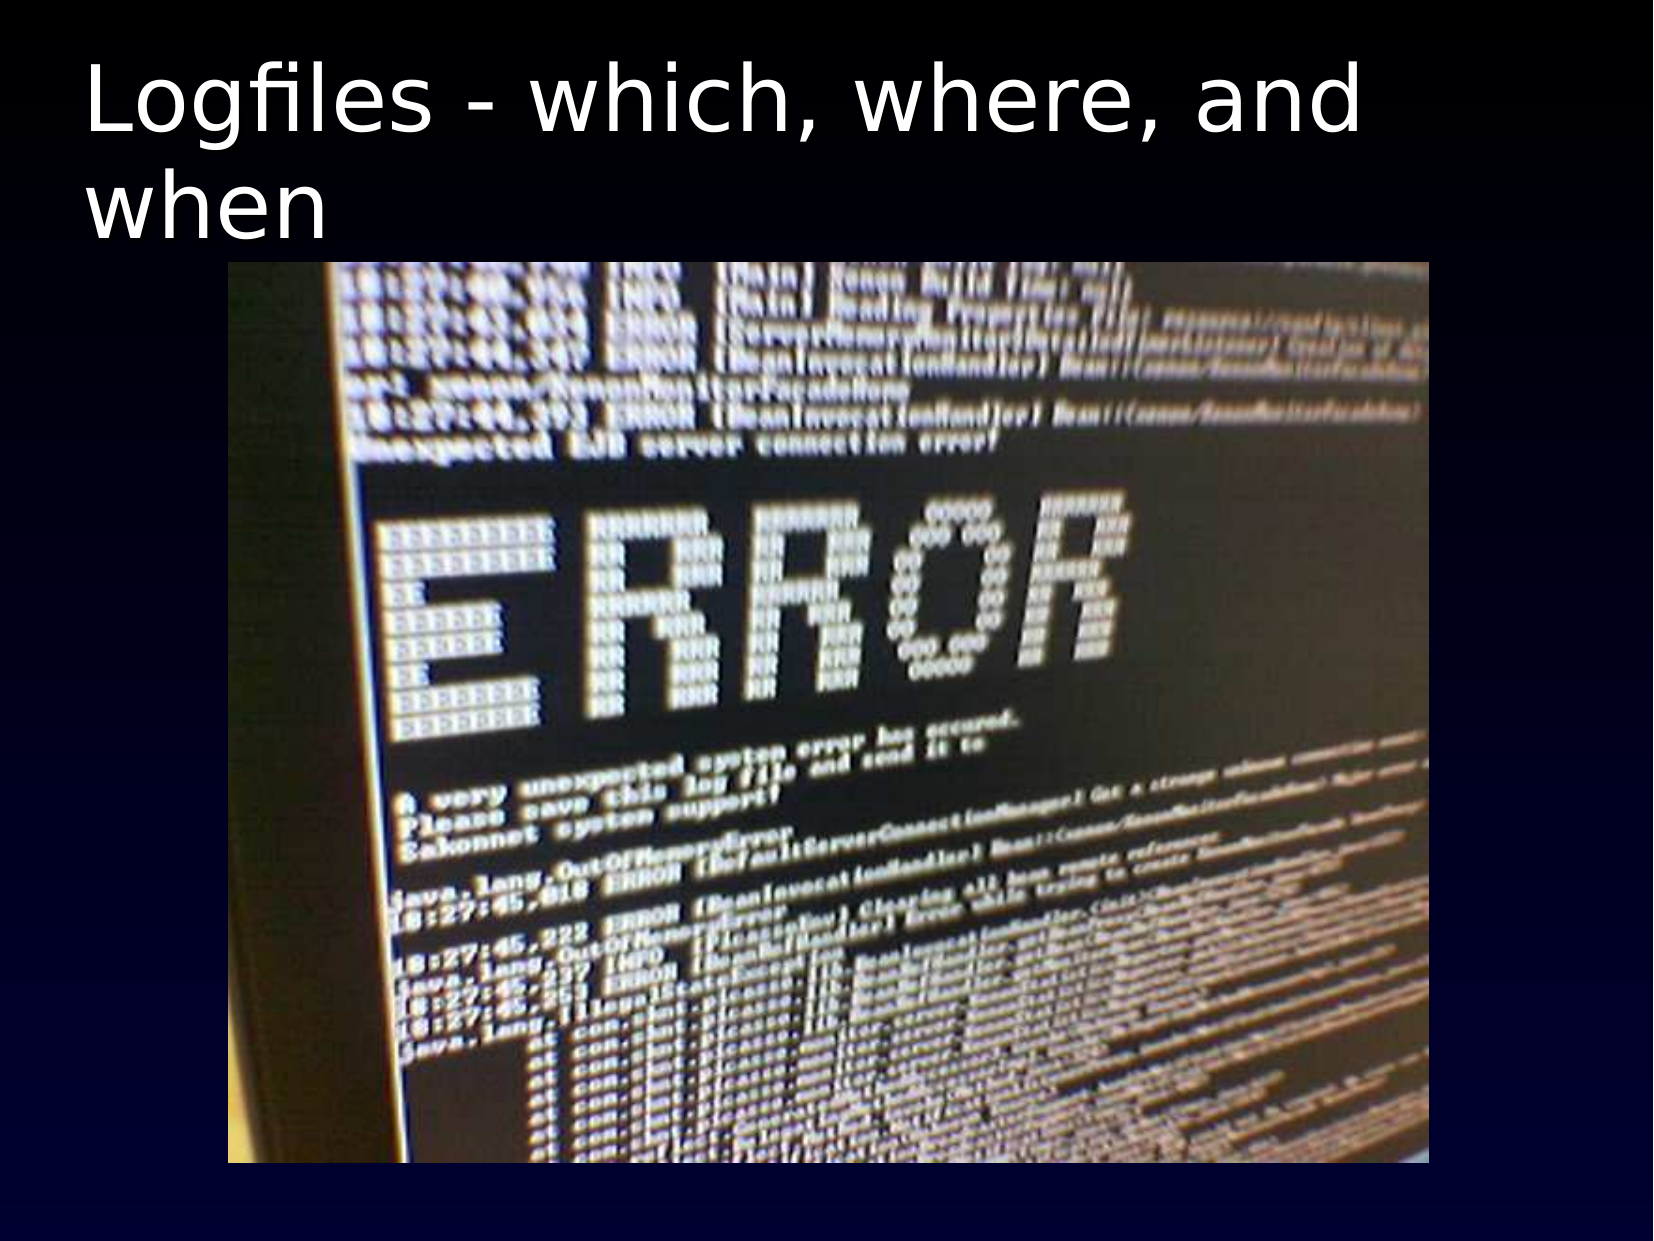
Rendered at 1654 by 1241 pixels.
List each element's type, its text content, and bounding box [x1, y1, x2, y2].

title Logfiles - which, where, and when [82, 45, 1571, 261]
picture [228, 262, 1429, 1163]
